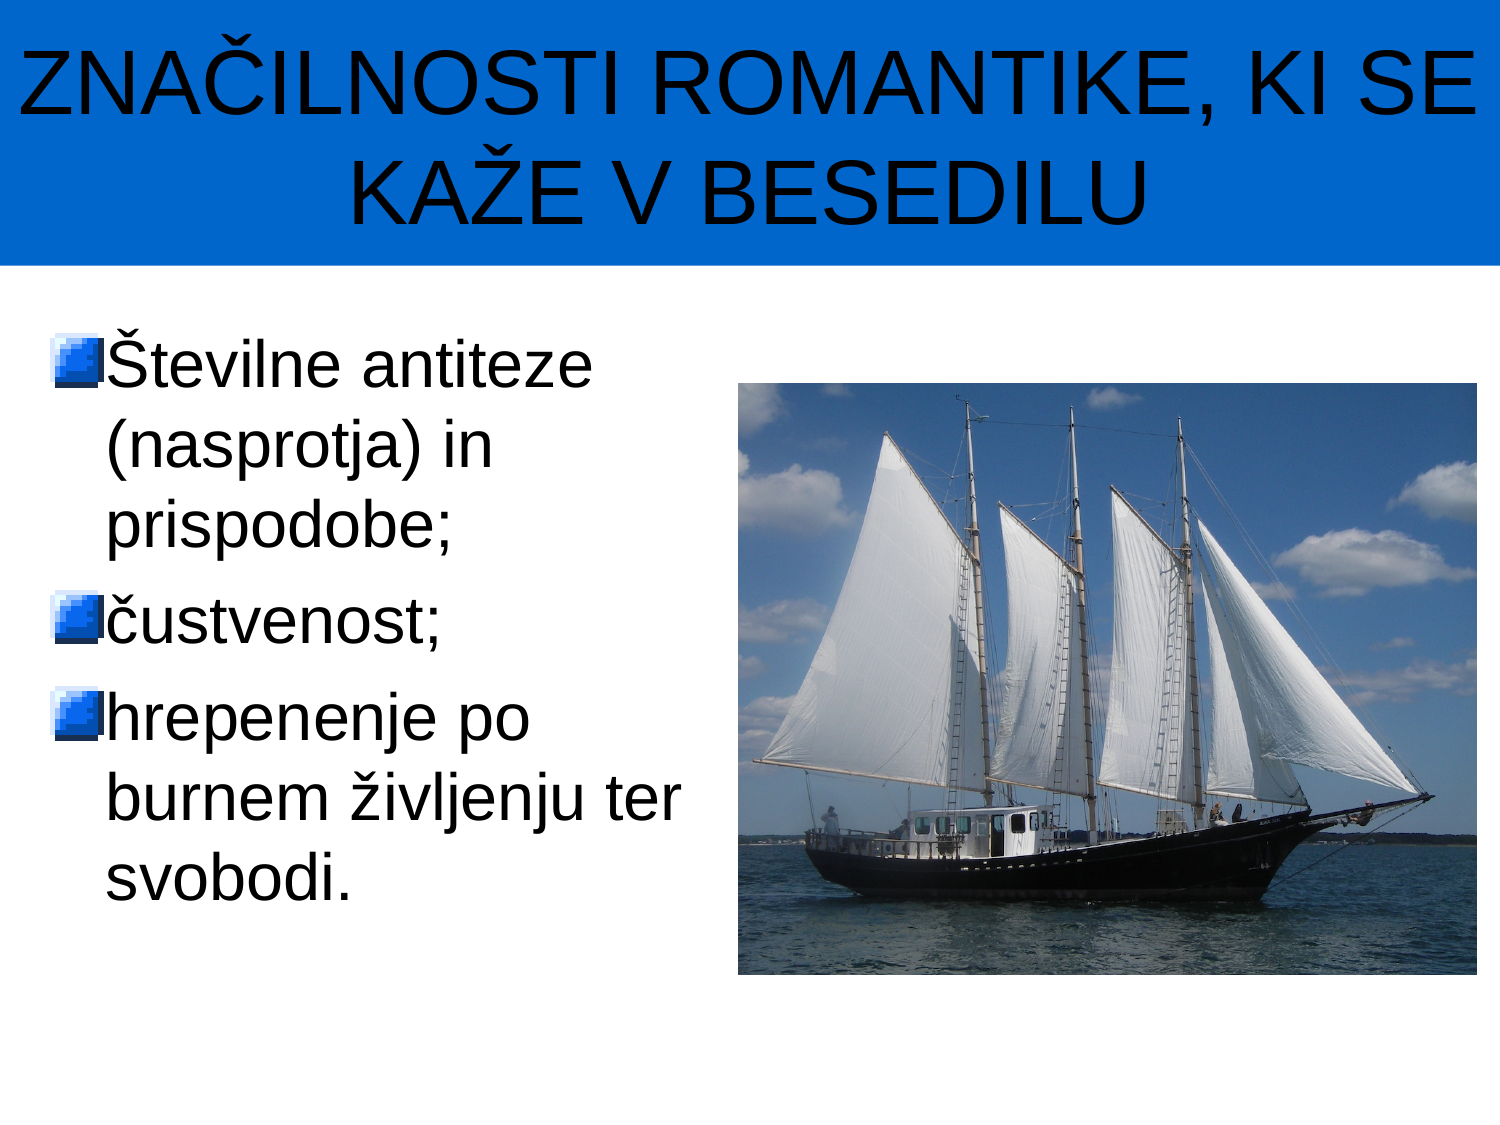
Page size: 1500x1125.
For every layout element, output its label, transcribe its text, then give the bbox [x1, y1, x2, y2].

list Številne antiteze (nasprotja) in prispodobe; čustvenost; hrepenenje po burnem življenju ter svobodi. [50, 320, 709, 1063]
picture [738, 383, 1477, 975]
title ZNAČILNOSTI ROMANTIKE, KI SE KAŽE V BESEDILU [0, 0, 1500, 266]
